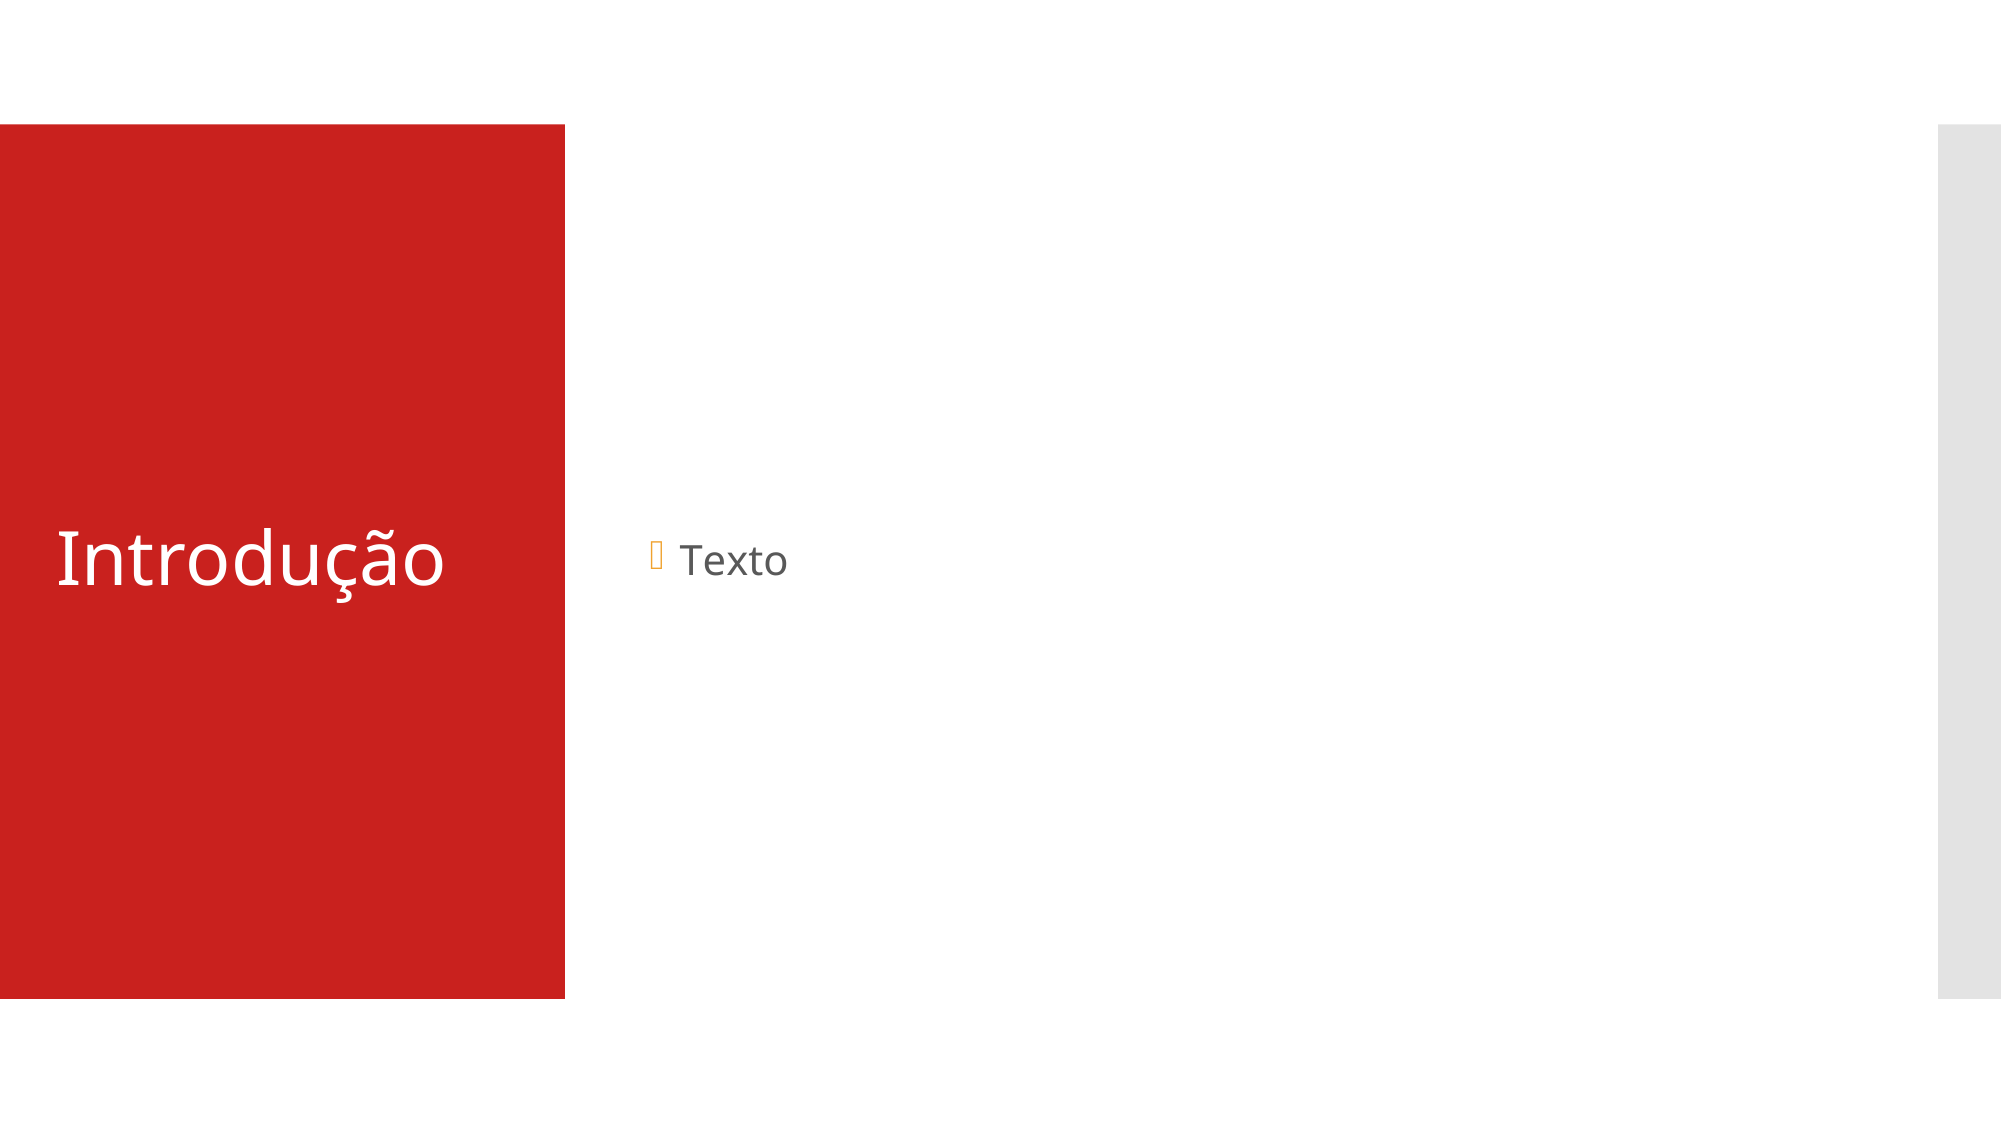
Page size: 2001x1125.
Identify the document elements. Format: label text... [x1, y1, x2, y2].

list Texto [634, 141, 1835, 982]
title Introdução [41, 184, 525, 939]
